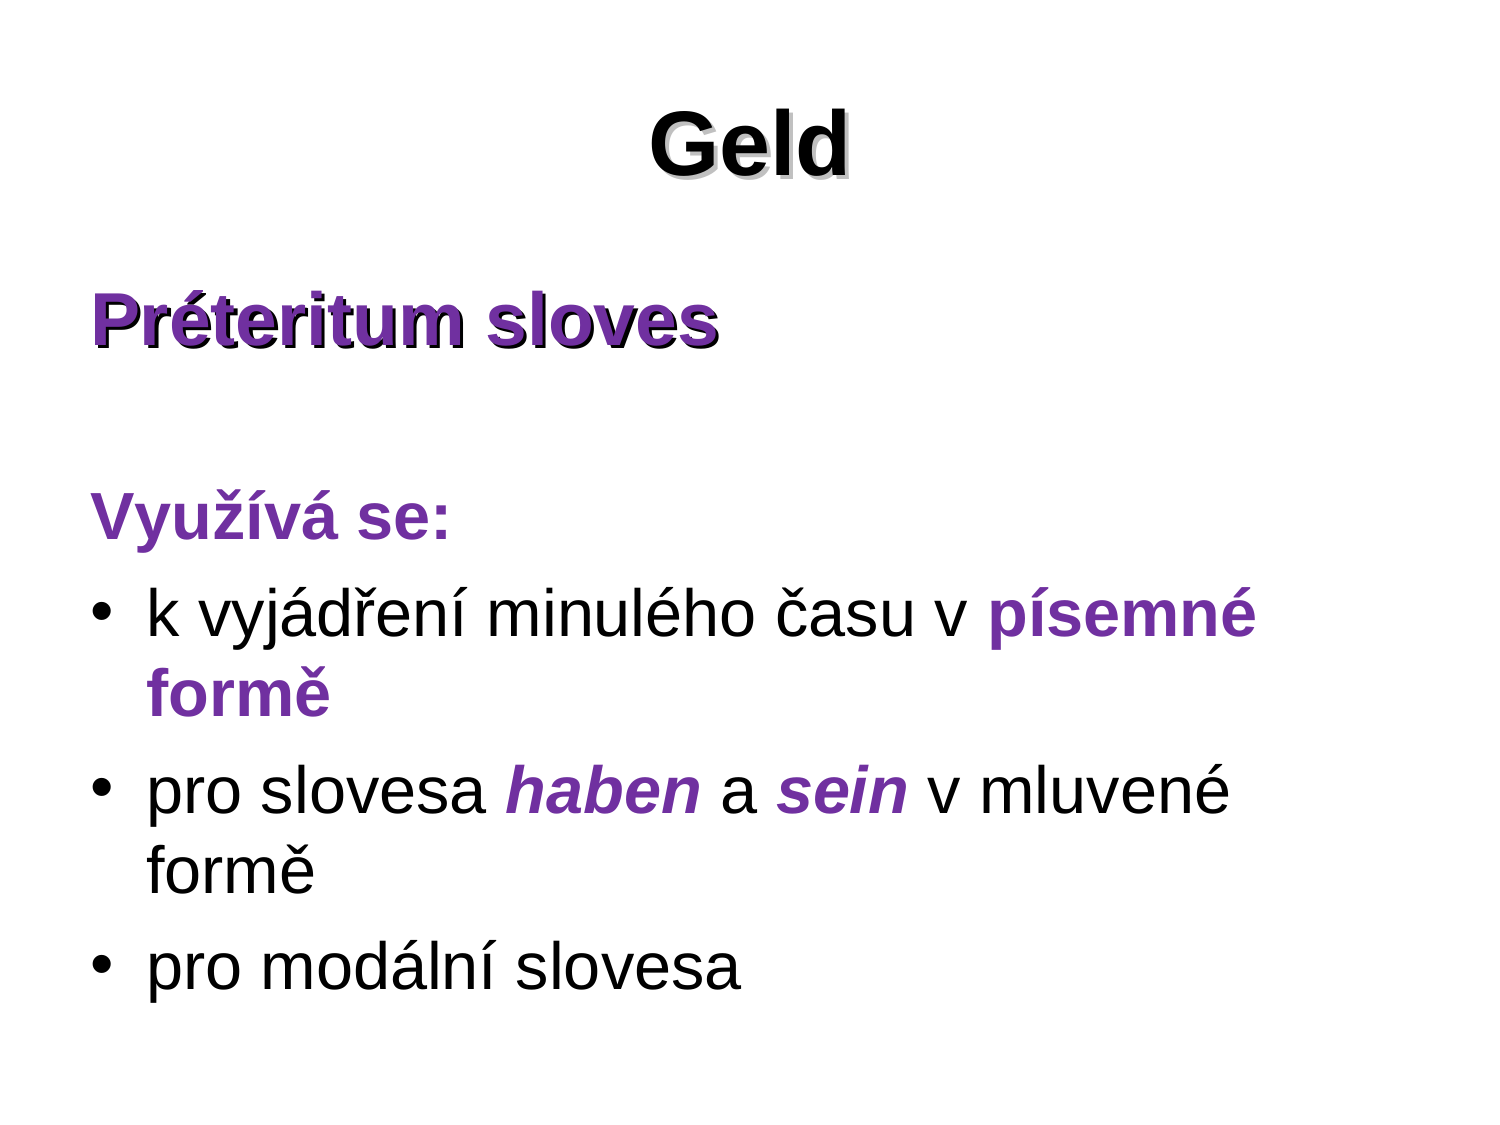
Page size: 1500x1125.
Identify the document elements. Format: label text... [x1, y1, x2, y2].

list Préteritum sloves Využívá se: k vyjádření minulého času v písemné formě pro slovesa haben a sein v mluvené formě pro modální slovesa [75, 262, 1426, 1125]
title Geld [75, 45, 1426, 233]
